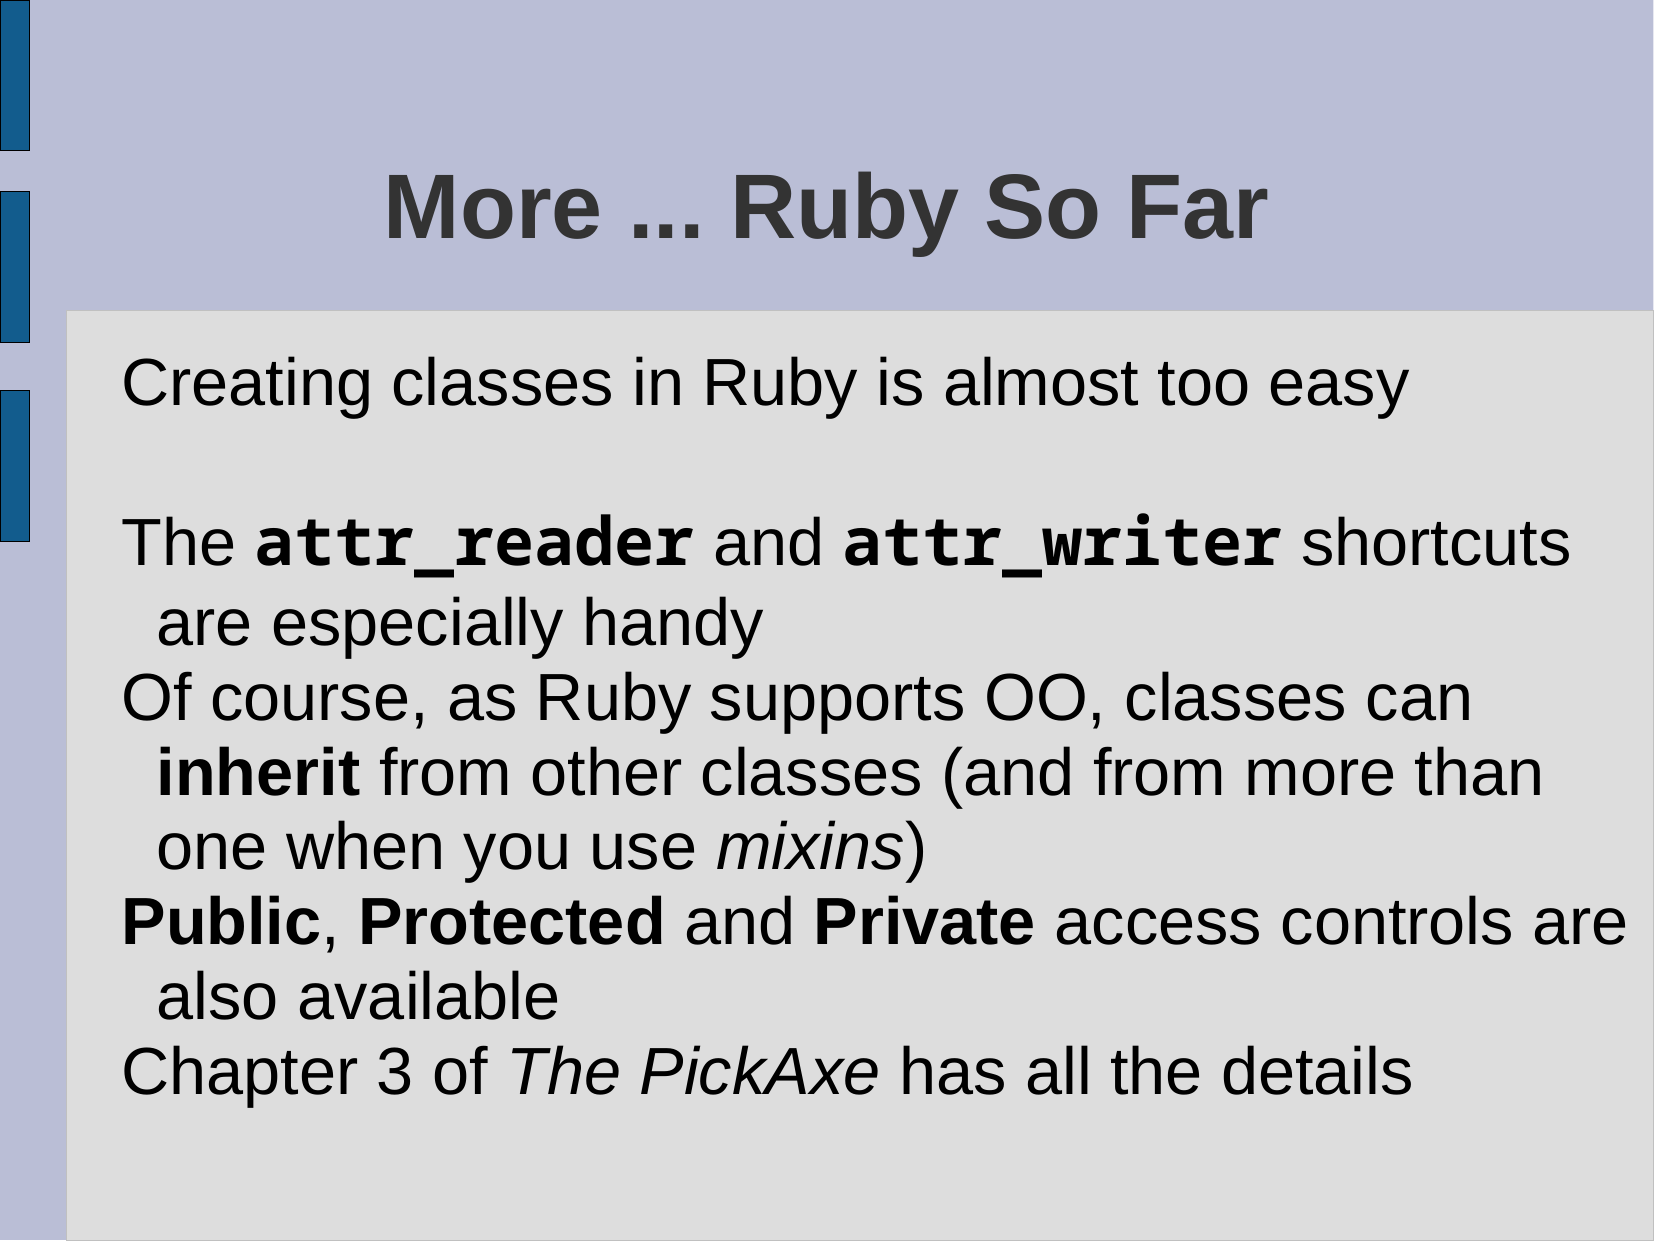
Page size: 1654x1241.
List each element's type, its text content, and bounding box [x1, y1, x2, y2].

title More ... Ruby So Far [121, 102, 1534, 311]
list Creating classes in Ruby is almost too easy The attr_reader and attr_writer shortcuts are especially handy Of course, as Ruby supports OO, classes can inherit from other classes (and from more than one when you use mixins) Public, Protected and Private access controls are also available Chapter 3 of The PickAxe has all the details [121, 344, 1634, 1186]
